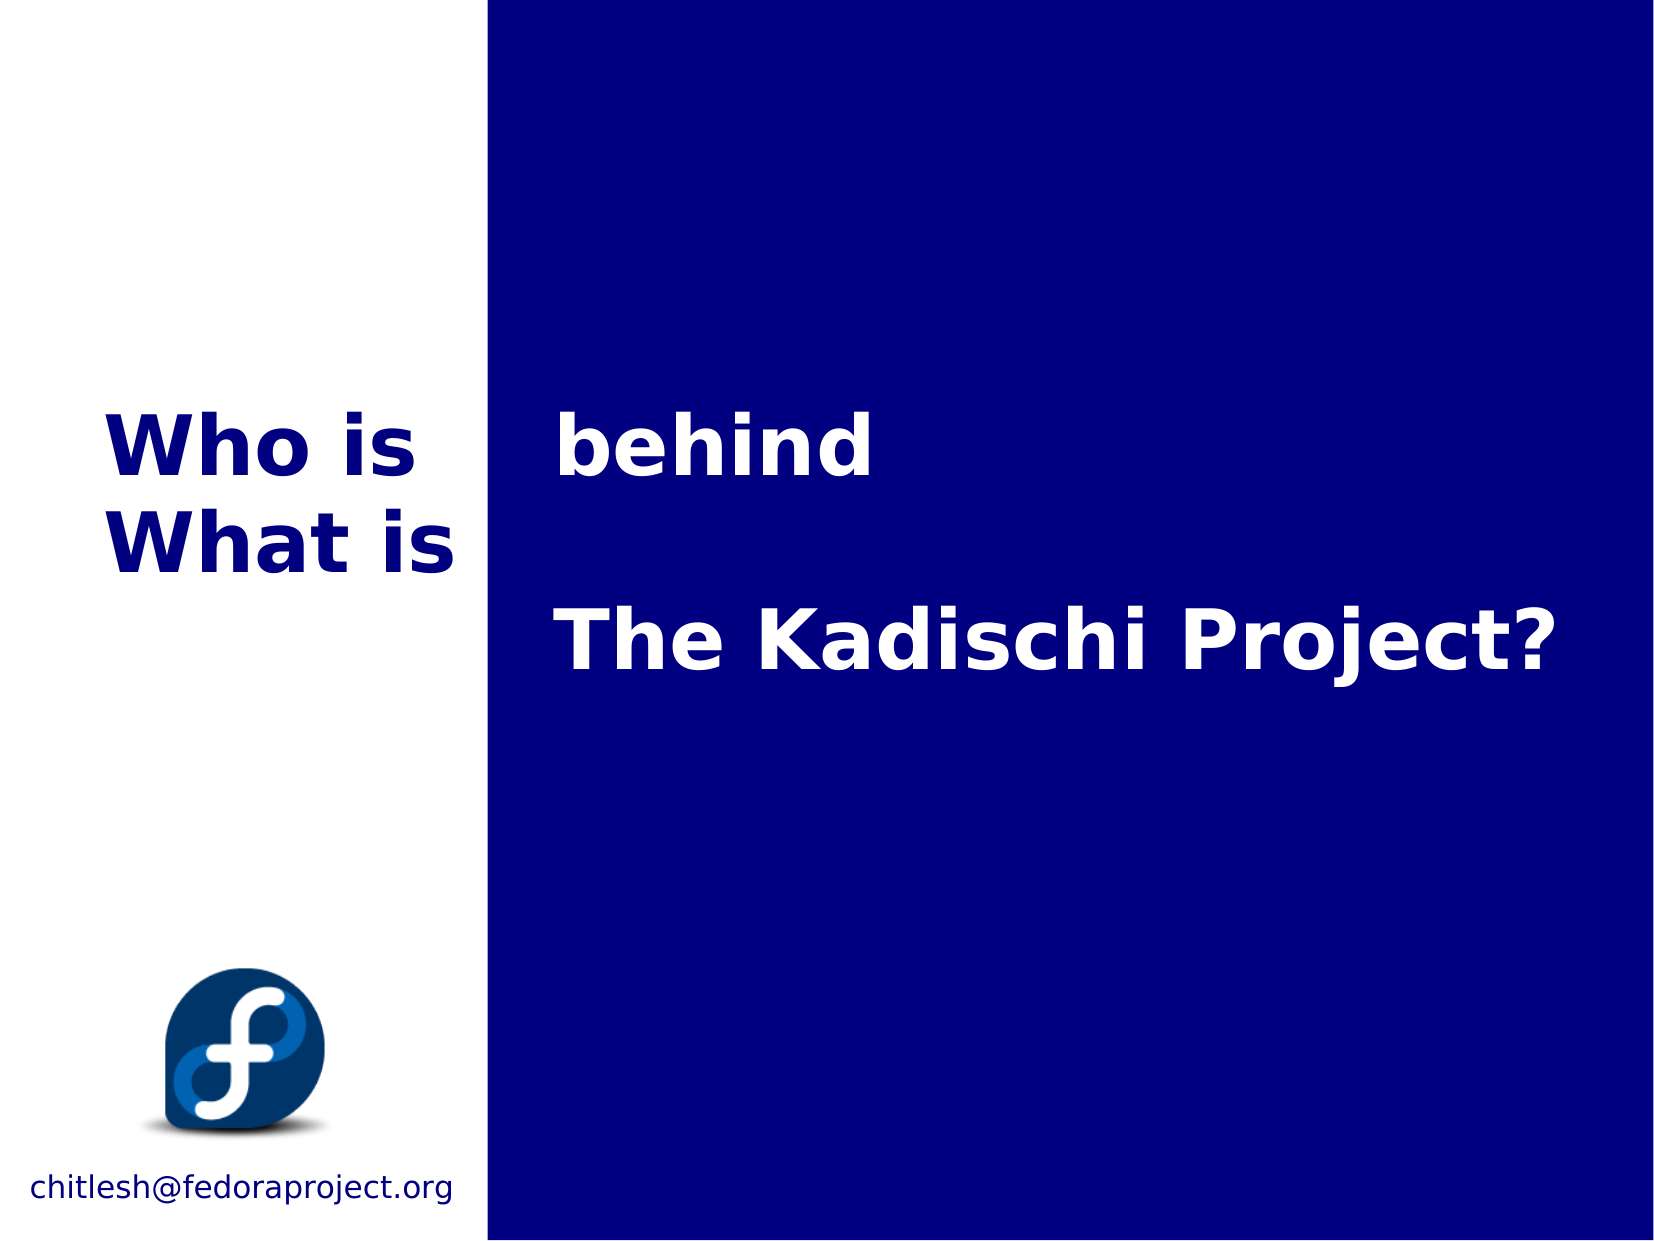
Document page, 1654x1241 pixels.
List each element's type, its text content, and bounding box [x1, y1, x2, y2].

picture [132, 967, 339, 1141]
text_box Who is behind What is The Kadischi Project? [88, 390, 1577, 697]
